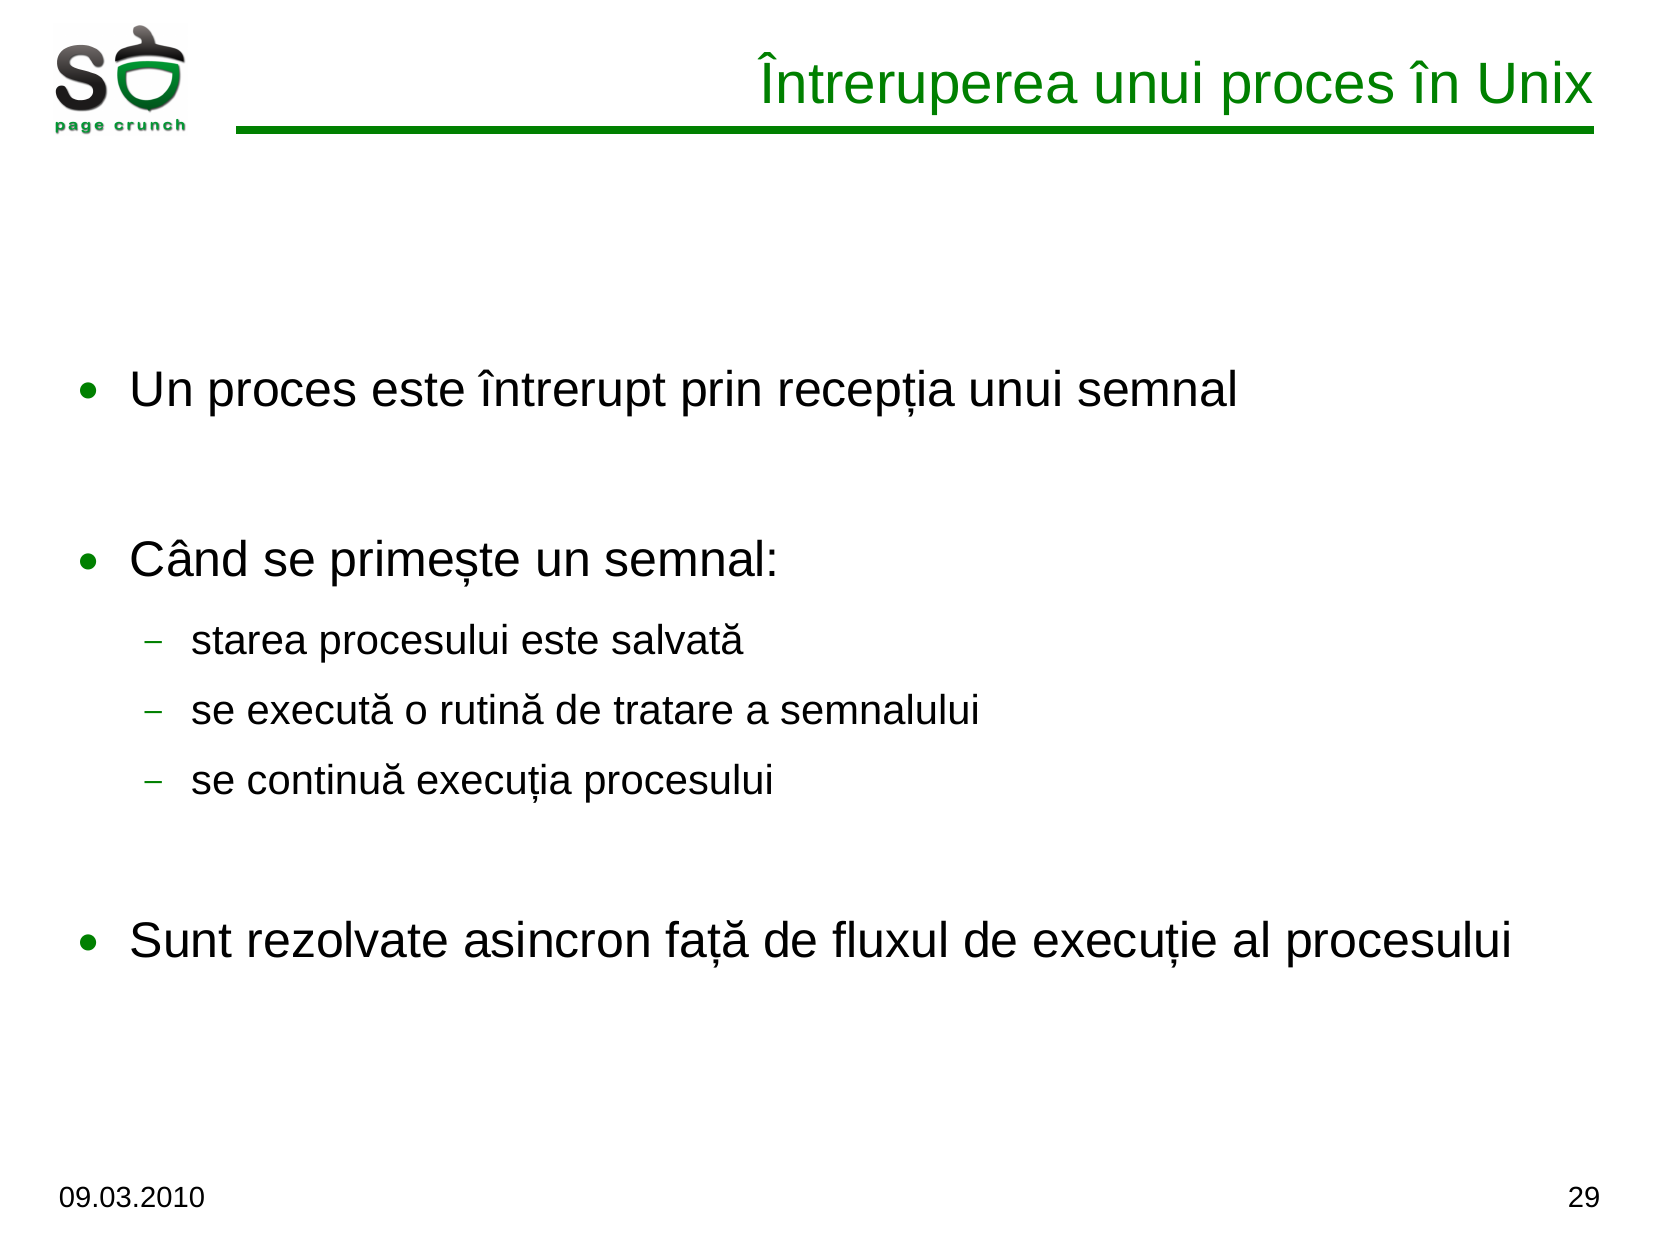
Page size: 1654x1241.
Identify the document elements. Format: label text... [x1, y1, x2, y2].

picture [53, 23, 188, 136]
list Un proces este întrerupt prin recepția unui semnal Când se primește un semnal: starea procesului este salvată se execută o rutină de tratare a semnalului se continuă execuția procesului Sunt rezolvate asincron față de fluxul de execuție al procesului [59, 177, 1595, 1152]
title Întreruperea unui proces în Unix [236, 49, 1595, 119]
